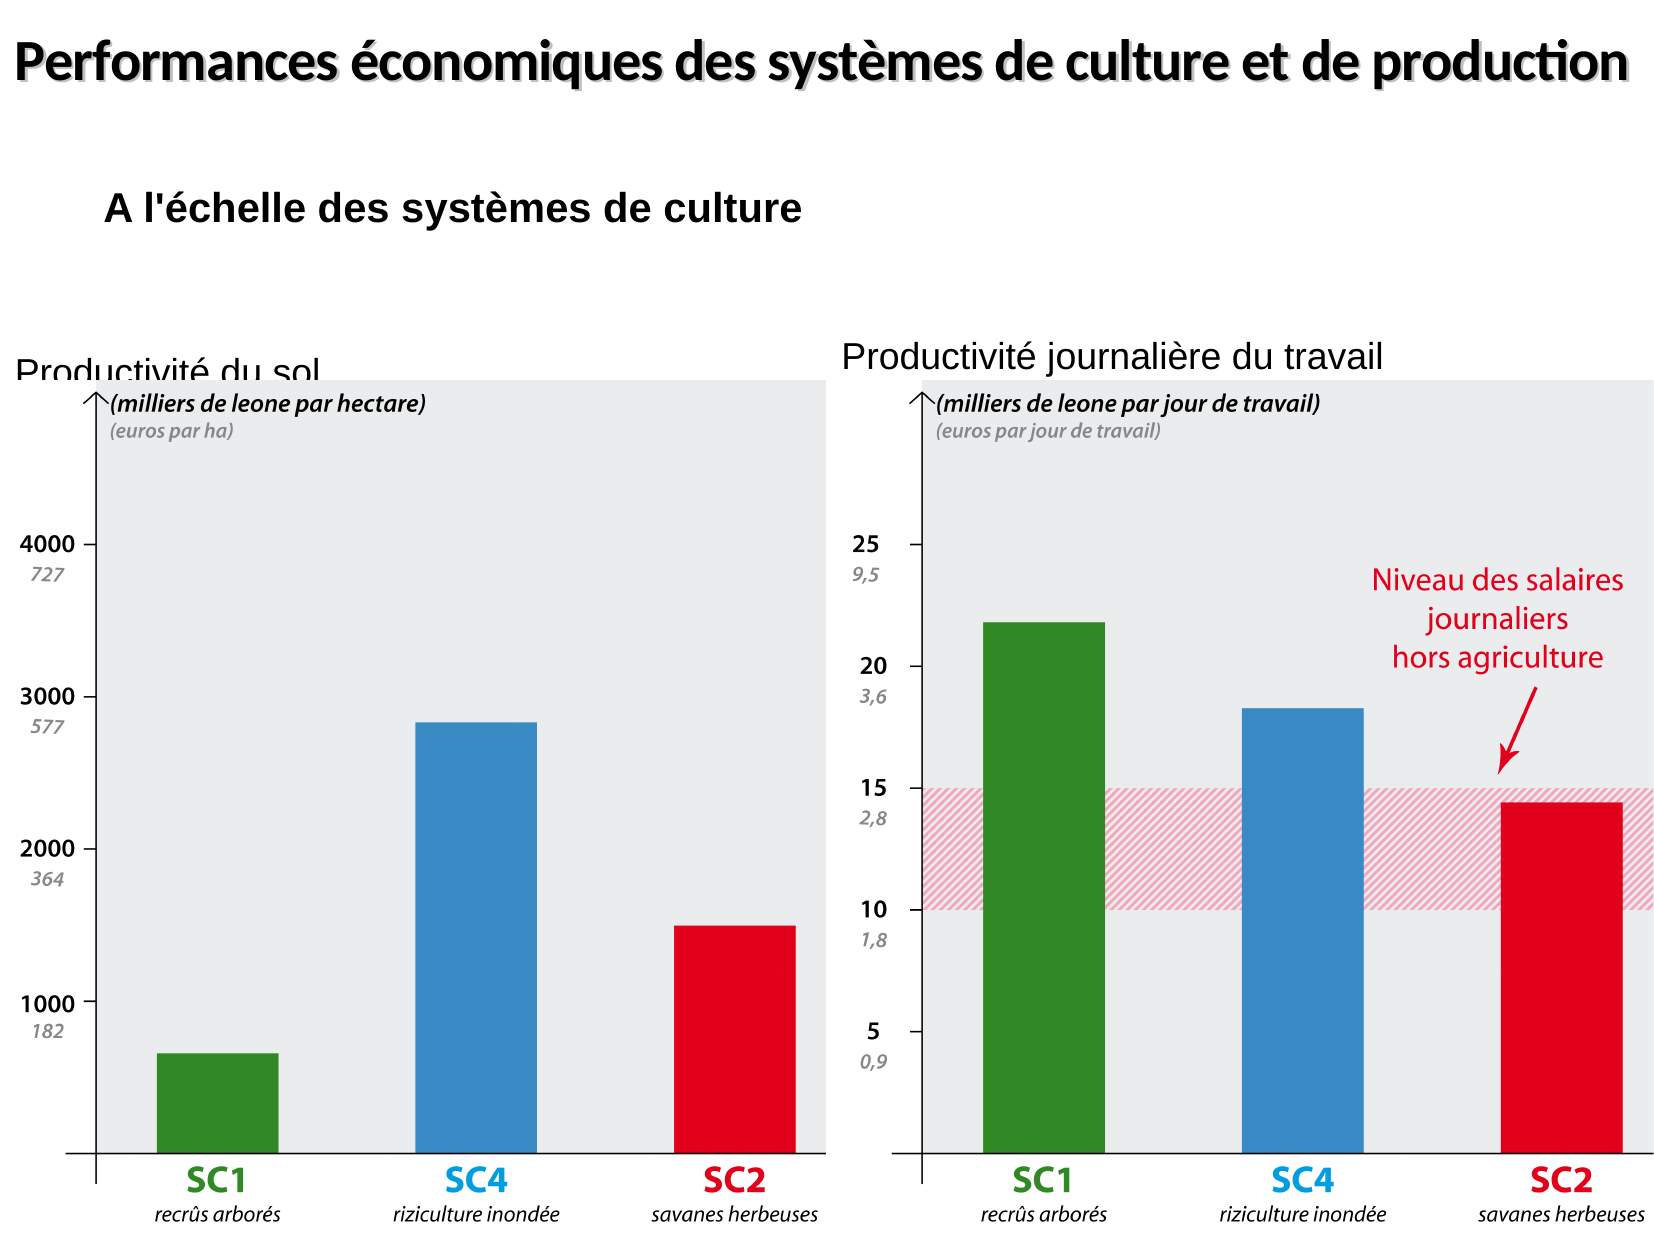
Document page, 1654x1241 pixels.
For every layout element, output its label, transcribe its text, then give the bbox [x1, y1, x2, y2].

text_box Productivité du sol [0, 323, 443, 380]
picture [0, 380, 1654, 1241]
text_box A l'échelle des systèmes de culture [88, 177, 818, 240]
text_box Performances économiques des systèmes de culture et de production [0, 0, 1654, 87]
text_box Productivité journalière du travail [826, 307, 1453, 364]
